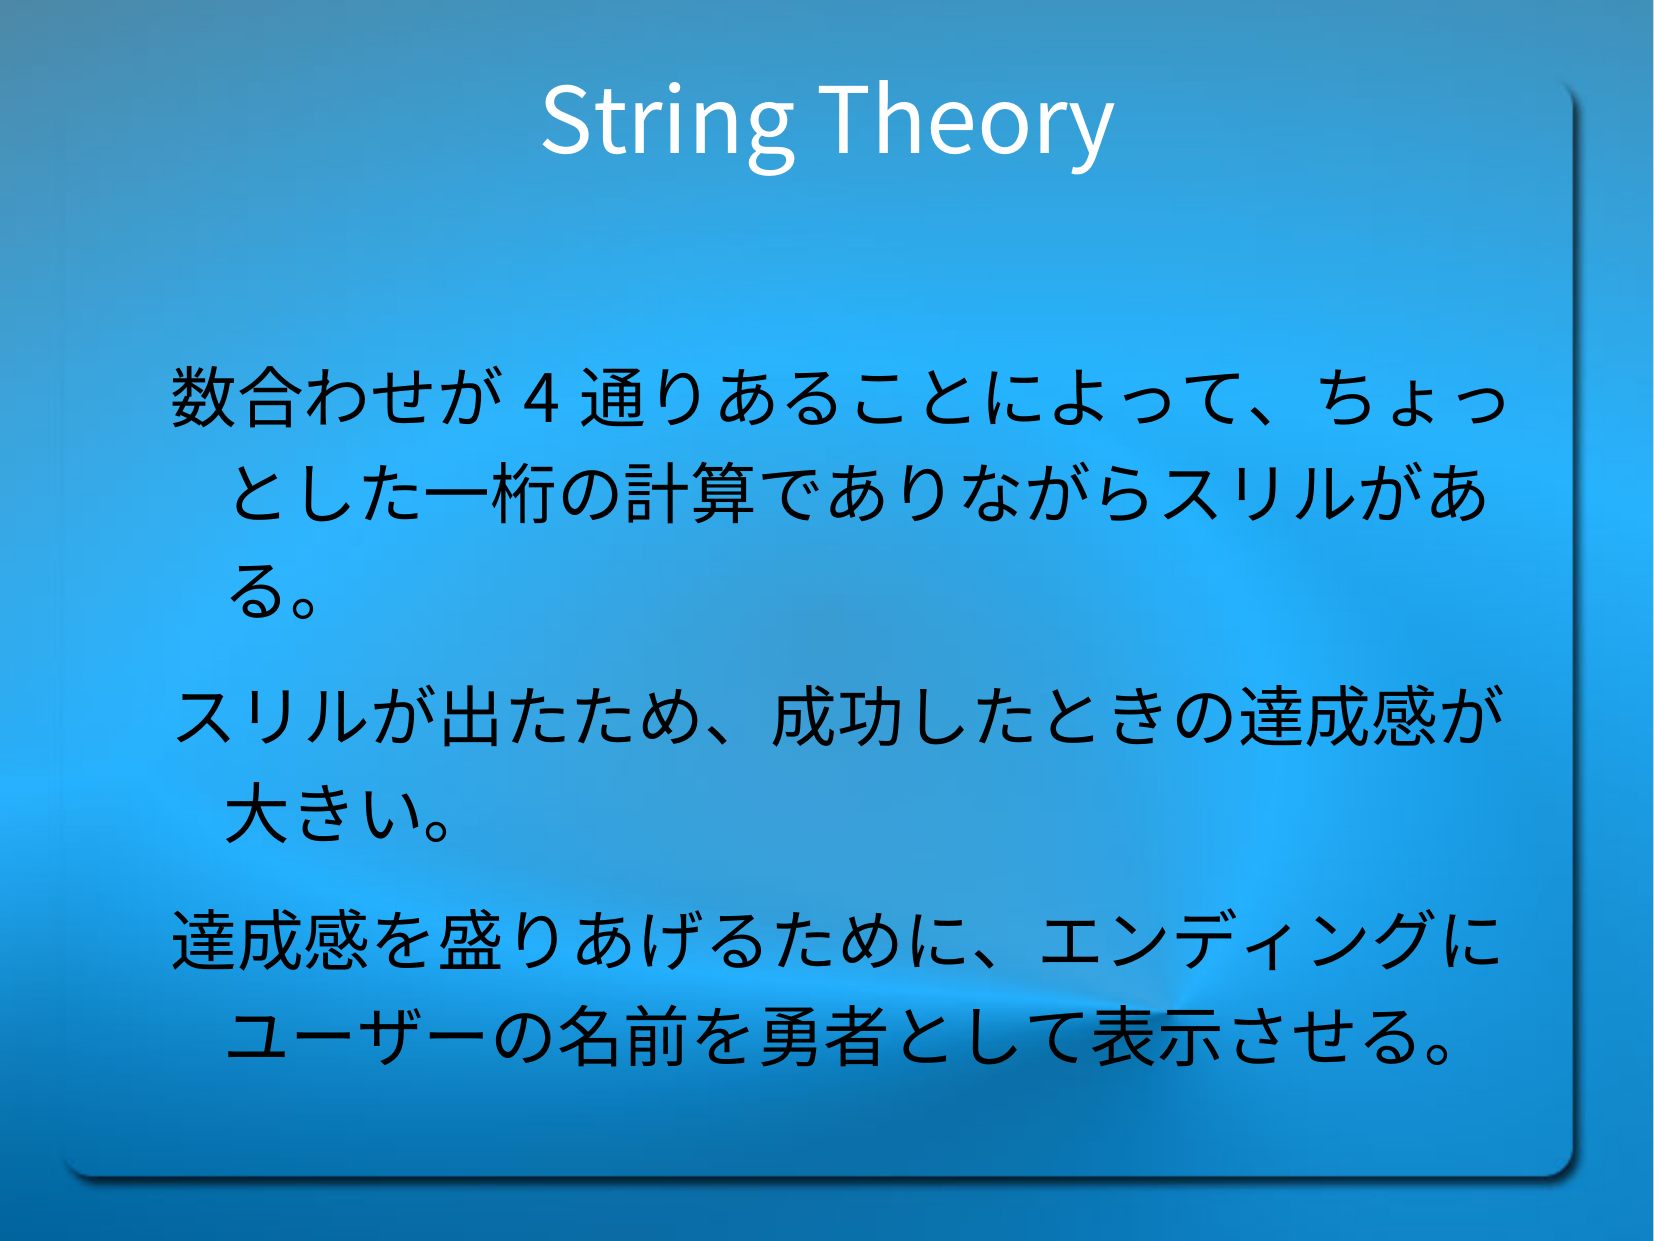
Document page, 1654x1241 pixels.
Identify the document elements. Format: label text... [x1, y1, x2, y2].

list 数合わせが4通りあることによって、ちょっとした一桁の計算でありながらスリルがある。 スリルが出たため、成功したときの達成感が大きい。 達成感を盛りあげるために、エンディングにユーザーの名前を勇者として表示させる。 [152, 344, 1534, 1127]
title String Theory [121, 88, 1534, 273]
picture [0, 0, 1654, 1241]
